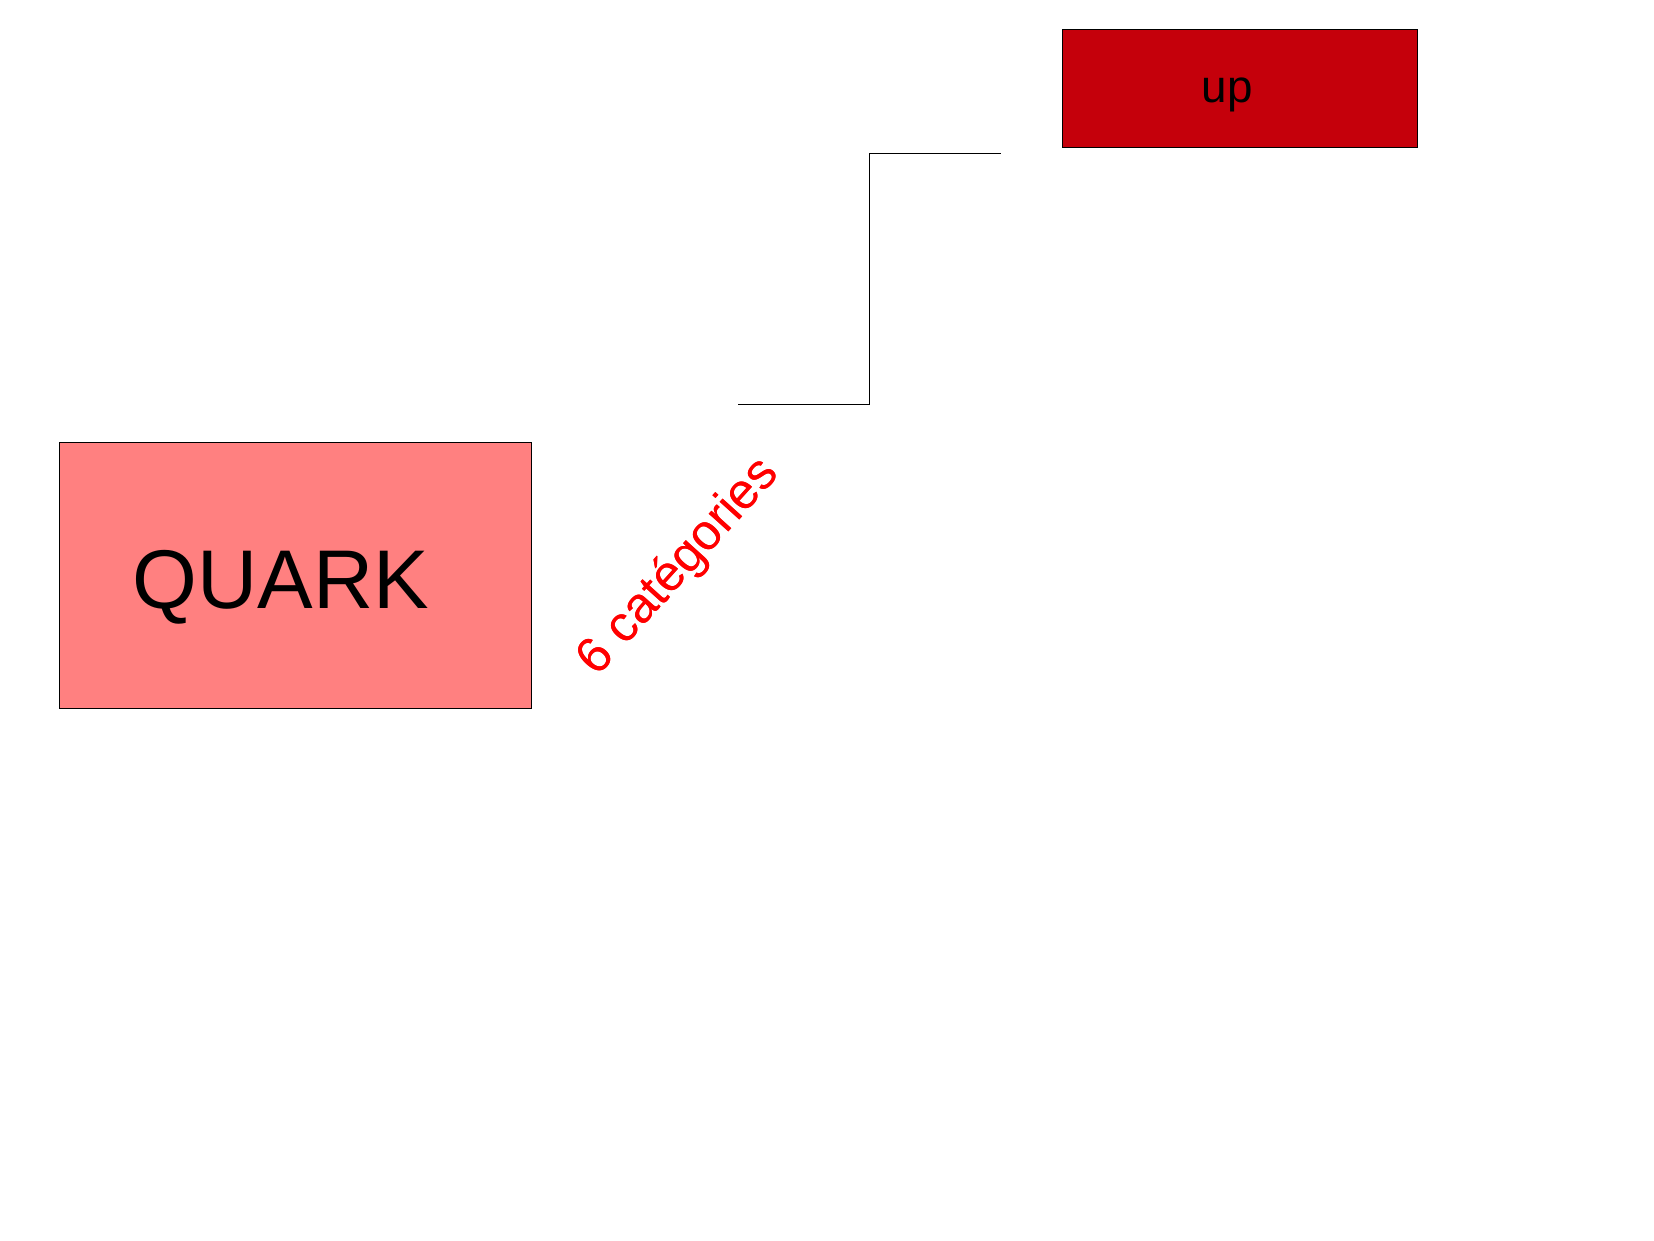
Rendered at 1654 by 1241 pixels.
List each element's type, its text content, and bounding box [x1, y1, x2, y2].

text_box [1062, 29, 1418, 148]
text_box [59, 442, 532, 709]
text_box 6 catégories [548, 411, 819, 701]
text_box QUARK [118, 525, 562, 680]
text_box up [1187, 53, 1365, 119]
